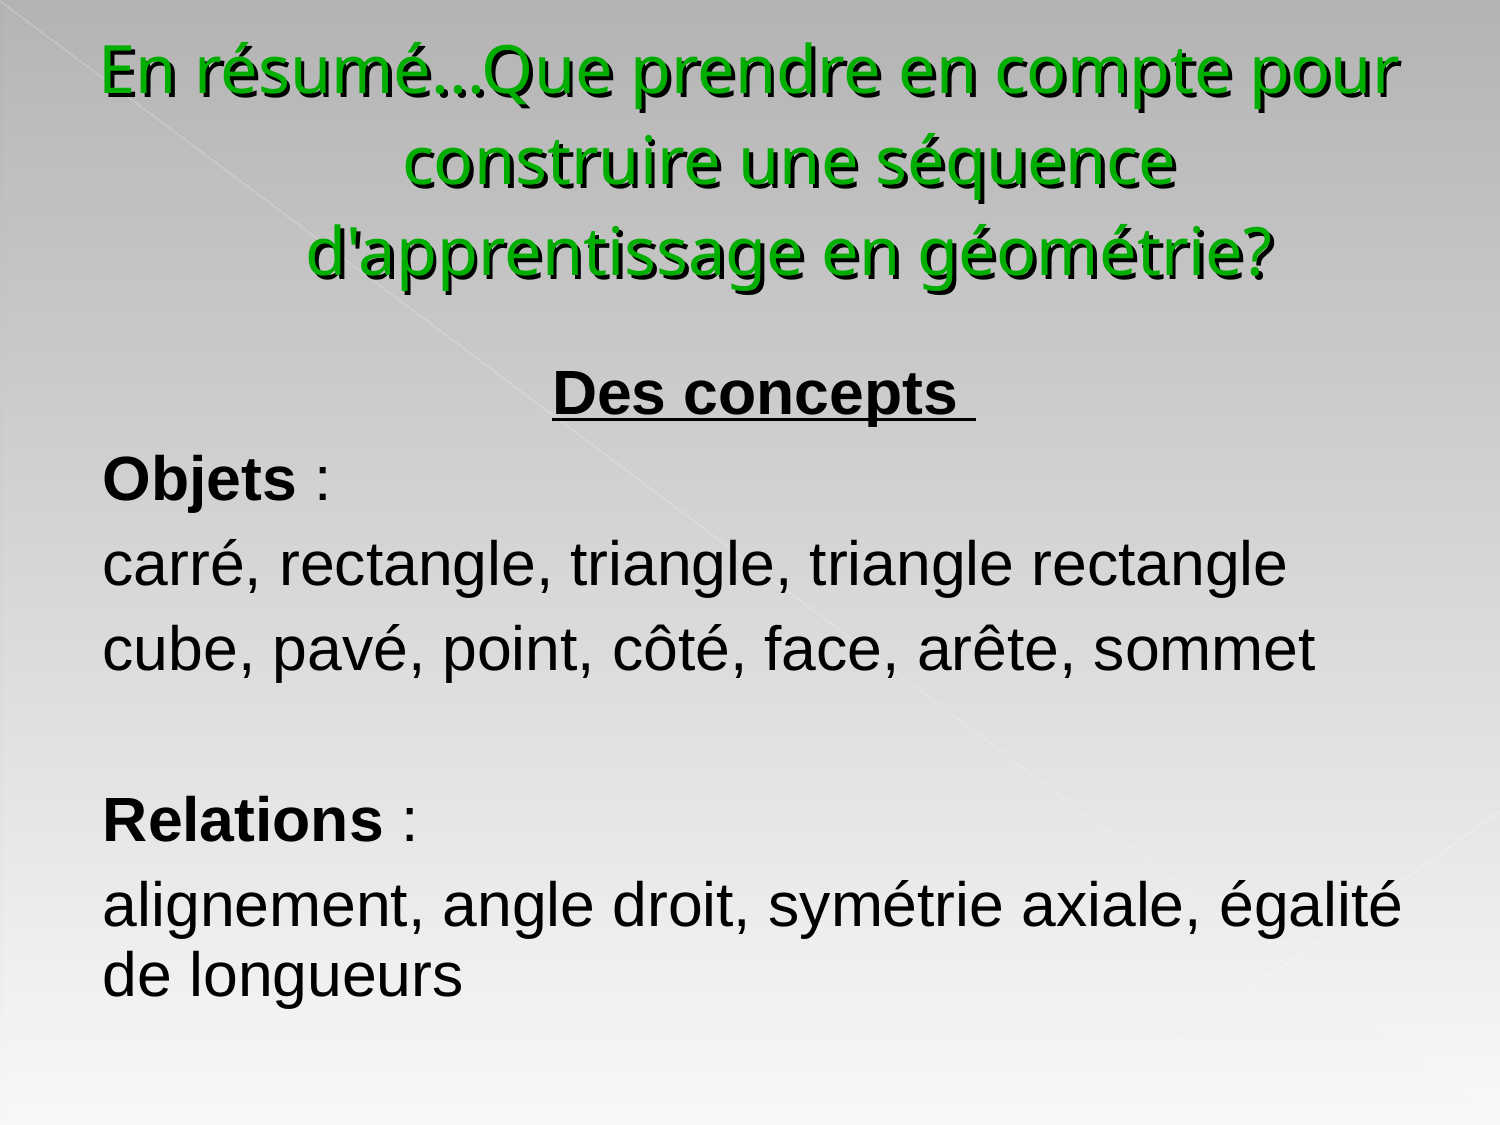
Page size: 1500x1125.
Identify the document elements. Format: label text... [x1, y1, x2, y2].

subtitle Des concepts Objets : carré, rectangle, triangle, triangle rectangle cube, pavé, point, côté, face, arête, sommet Relations : alignement, angle droit, symétrie axiale, égalité de longueurs [75, 316, 1426, 1052]
title En résumé...Que prendre en compte pour construire une séquence d'apprentissage en géométrie? [75, 46, 1426, 271]
